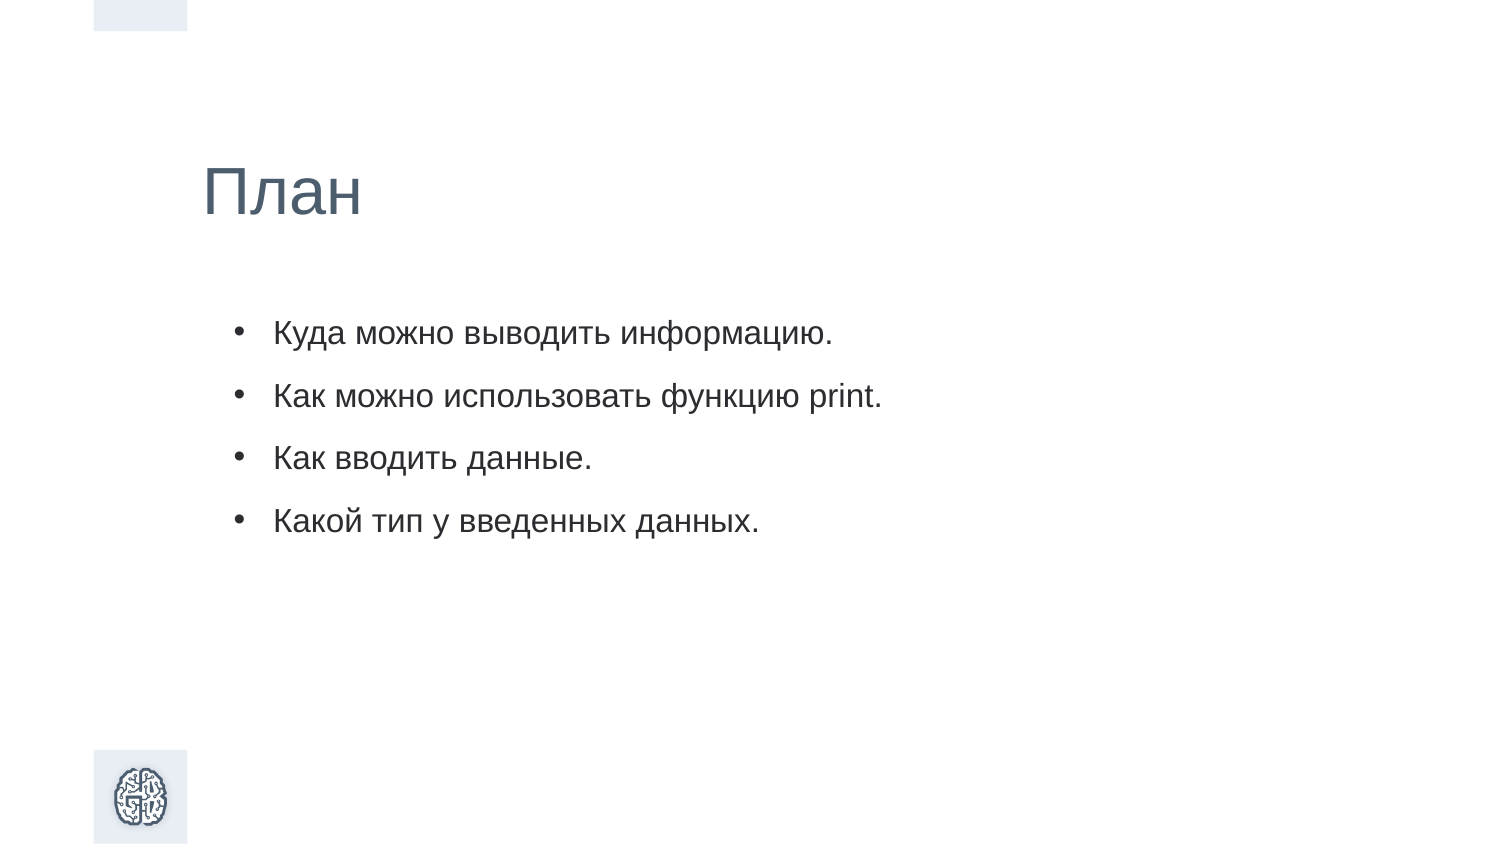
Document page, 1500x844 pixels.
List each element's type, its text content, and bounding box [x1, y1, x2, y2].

text_box Куда можно выводить информацию. [187, 284, 1312, 358]
text_box Какой тип у введенных данных. [187, 472, 1312, 546]
text_box Как можно использовать функцию print. [187, 358, 1312, 409]
text_box Как вводить данные. [187, 409, 1312, 472]
picture [106, 760, 175, 834]
text_box План [187, 93, 1312, 282]
